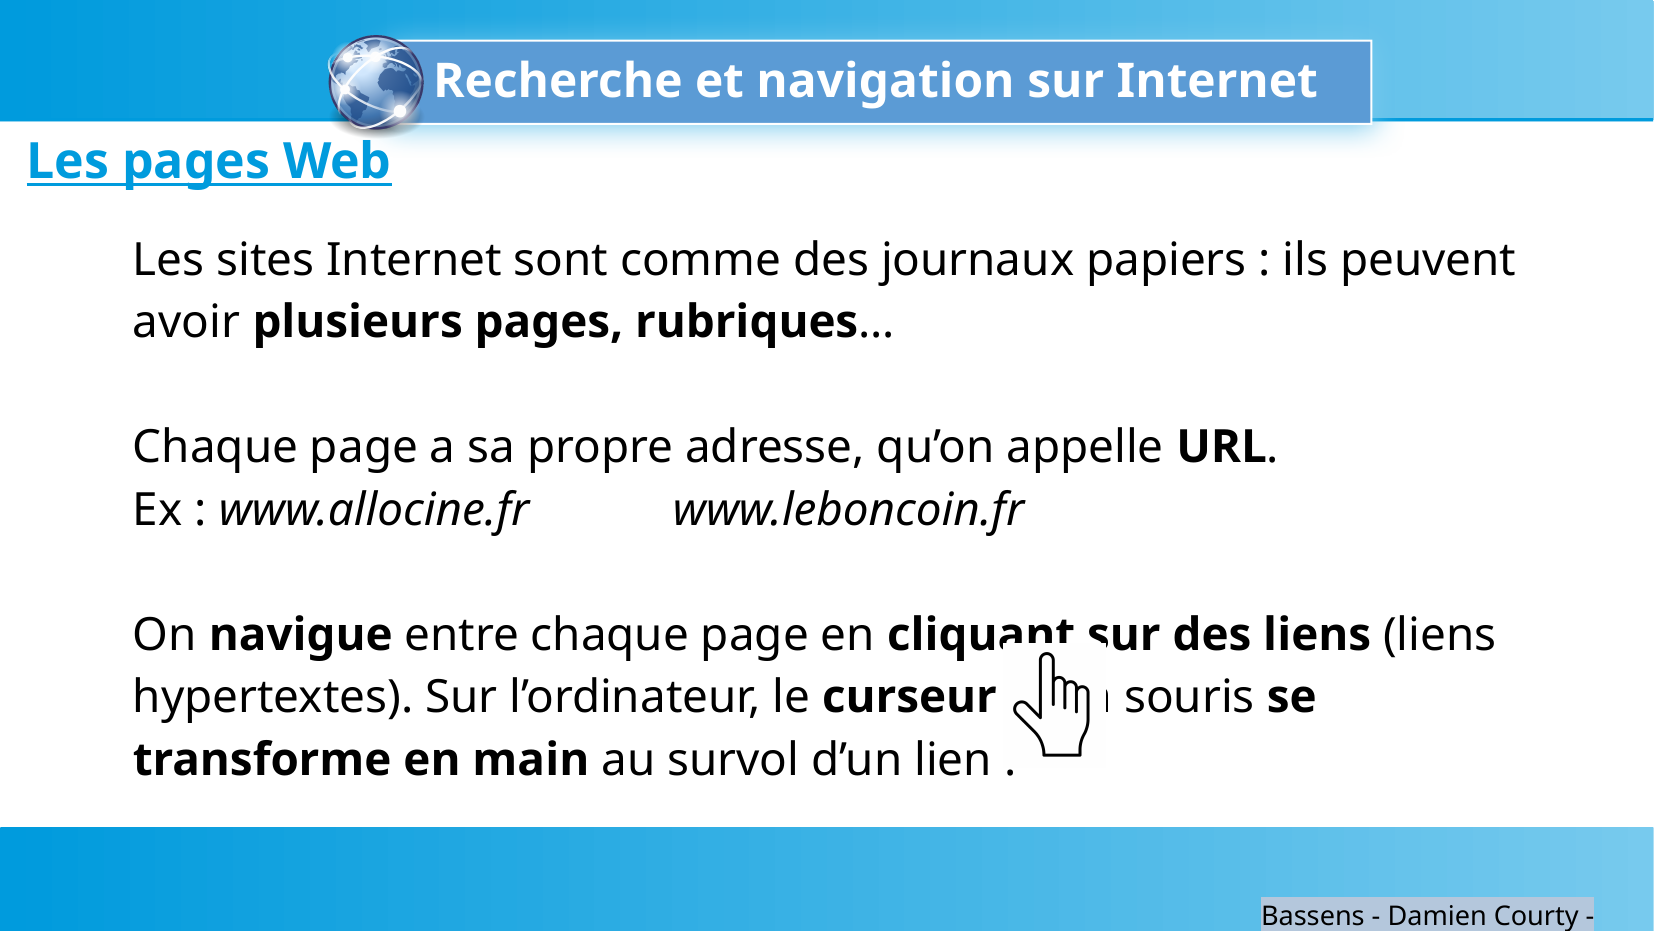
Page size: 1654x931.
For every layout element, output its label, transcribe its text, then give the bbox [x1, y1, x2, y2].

picture [324, 35, 427, 140]
text_box Recherche et navigation sur Internet [427, 40, 1372, 124]
text_box Les sites Internet sont comme des journaux papiers : ils peuvent avoir plusieurs pages, rubriques… Chaque page a sa propre adresse, qu’on appelle URL. Ex : www.allocine.fr www.leboncoin.fr On navigue entre chaque page en cliquant sur des liens (liens hypertextes). Sur l’ordinateur, le curseur de la souris se transforme en main au survol d’un lien : [118, 218, 1536, 717]
picture [1003, 643, 1106, 768]
text_box Les pages Web [11, 118, 691, 234]
text_box Bassens - Damien Courty - 2024 [1246, 889, 1654, 931]
